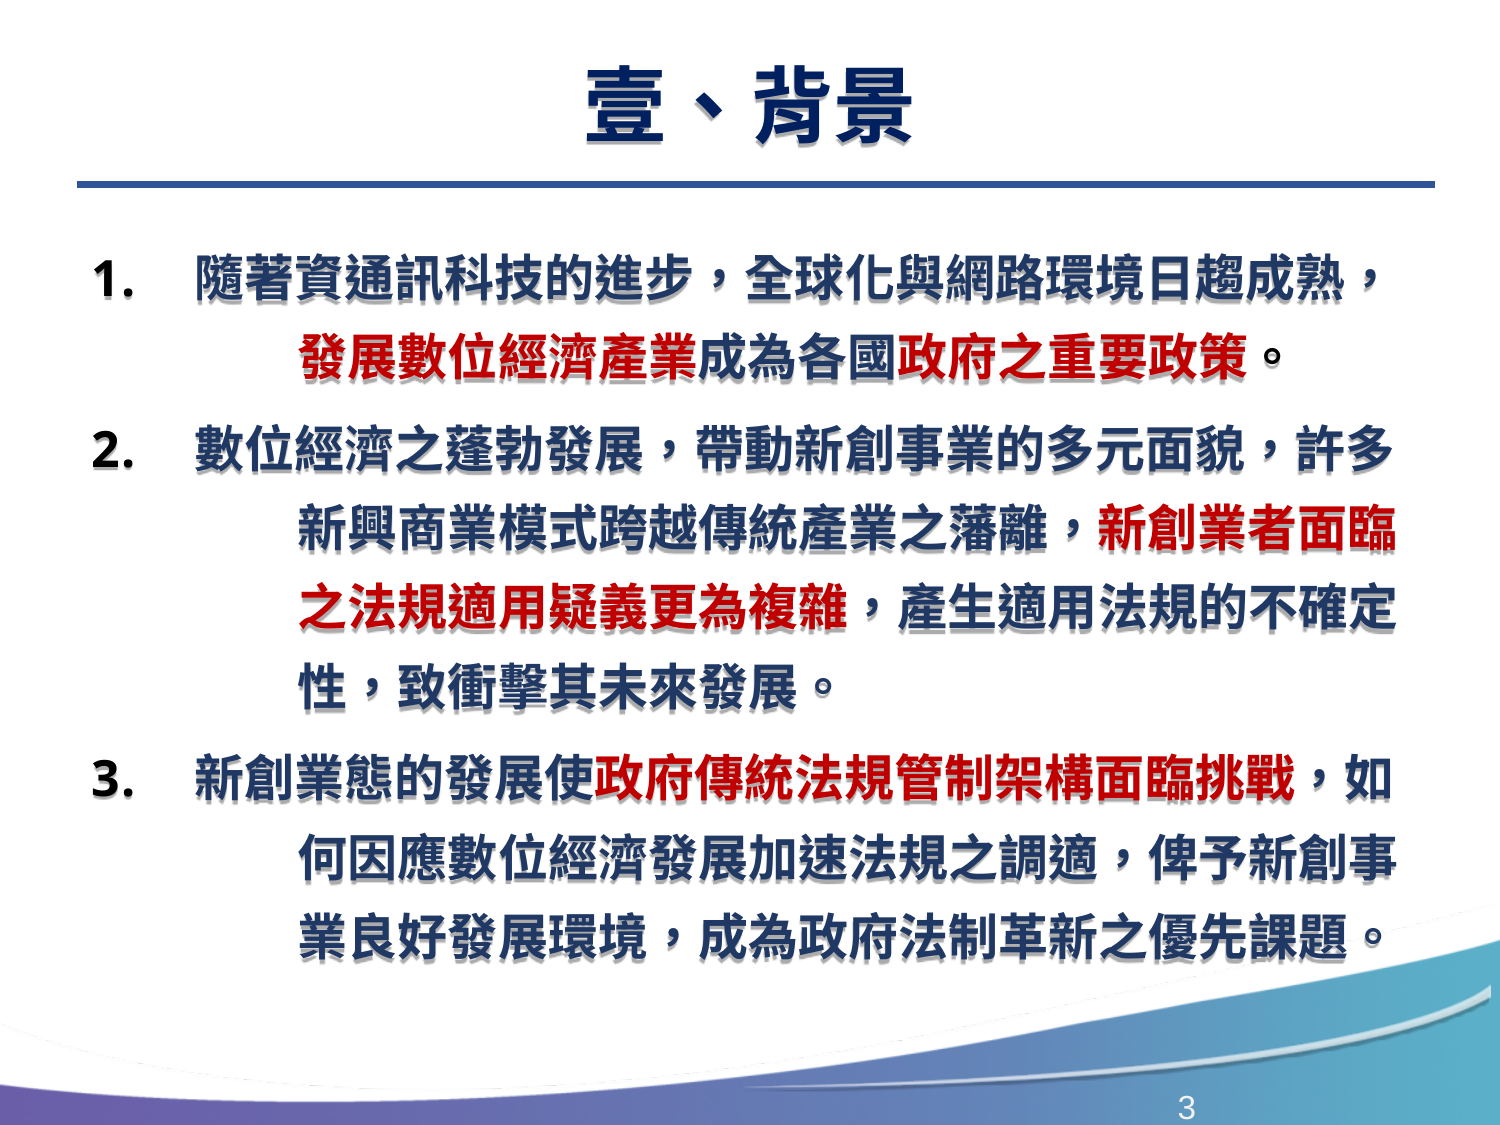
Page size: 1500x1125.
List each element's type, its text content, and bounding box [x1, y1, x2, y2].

title 壹、背景 [103, 0, 1398, 219]
list 隨著資通訊科技的進步，全球化與網路環境日趨成熟，發展數位經濟產業成為各國政府之重要政策。 數位經濟之蓬勃發展，帶動新創事業的多元面貌，許多新興商業模式跨越傳統產業之藩離，新創業者面臨之法規適用疑義更為複雜，產生適用法規的不確定性，致衝擊其未來發展。 新創業態的發展使政府傳統法規管制架構面臨挑戰，如何因應數位經濟發展加速法規之調適，俾予新創事業良好發展環境，成為政府法制革新之優先課題。 [76, 219, 1419, 1106]
